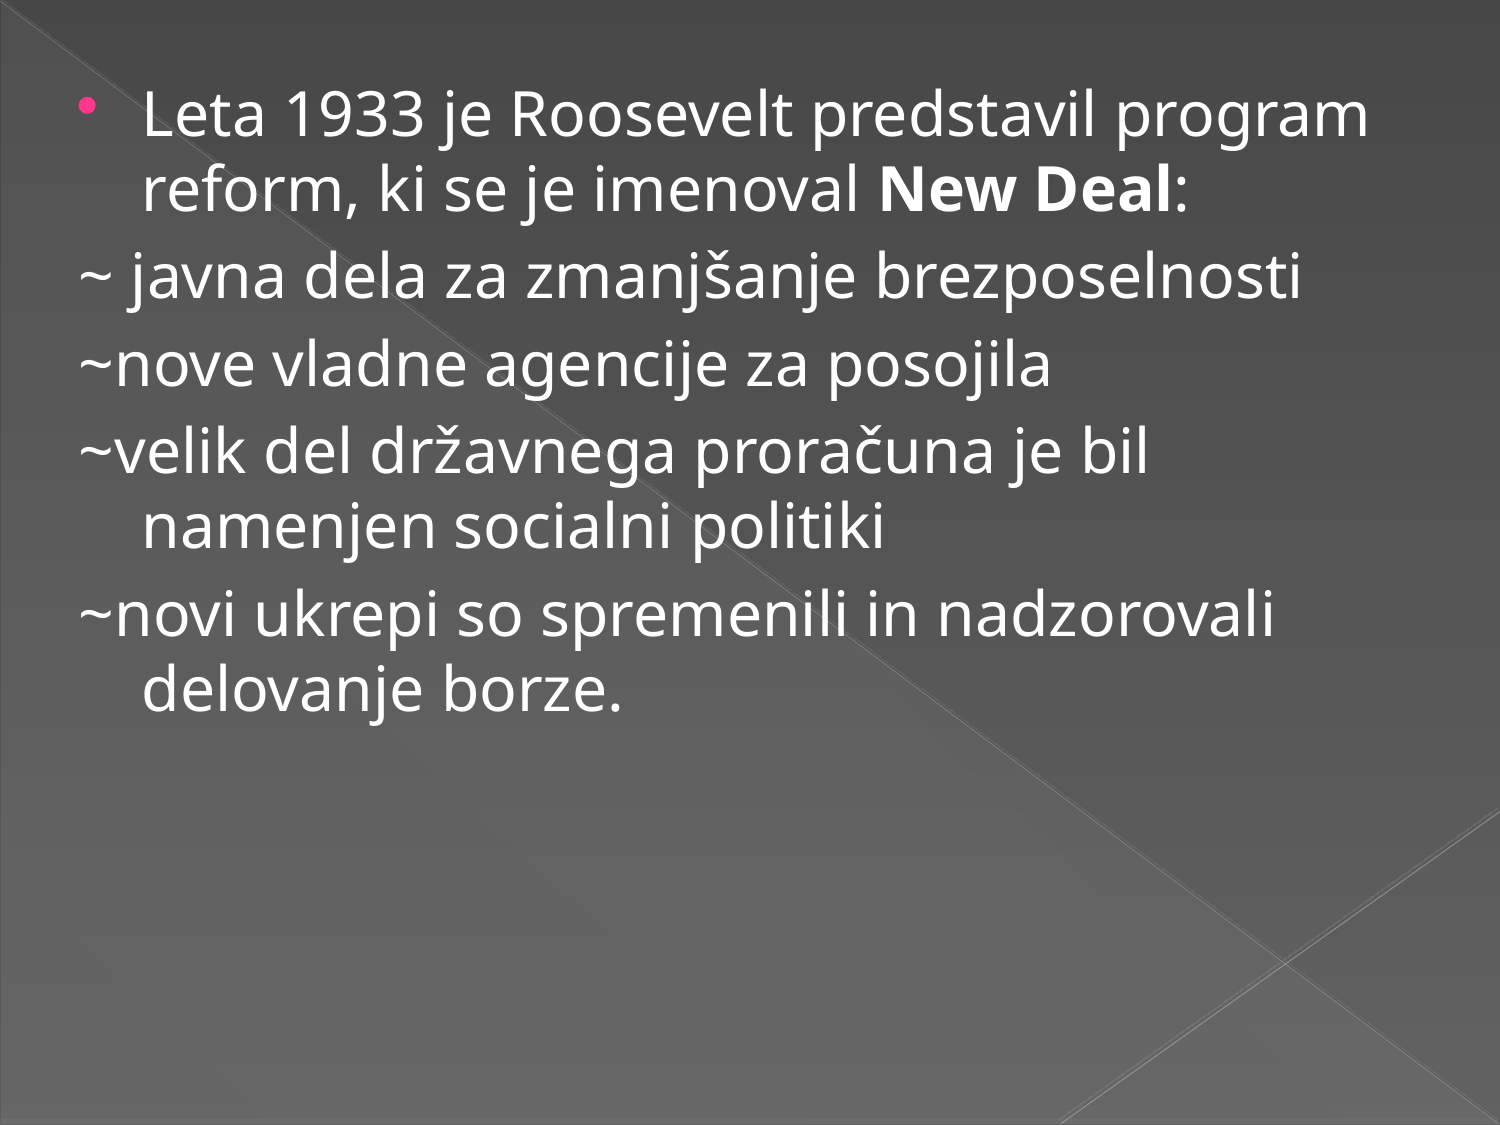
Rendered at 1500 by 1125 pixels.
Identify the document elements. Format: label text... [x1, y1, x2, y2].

list Leta 1933 je Roosevelt predstavil program reform, ki se je imenoval New Deal: ~ javna dela za zmanjšanje brezposelnosti ~nove vladne agencije za posojila ~velik del državnega proračuna je bil namenjen socialni politiki ~novi ukrepi so spremenili in nadzorovali delovanje borze. [53, 66, 1425, 1059]
